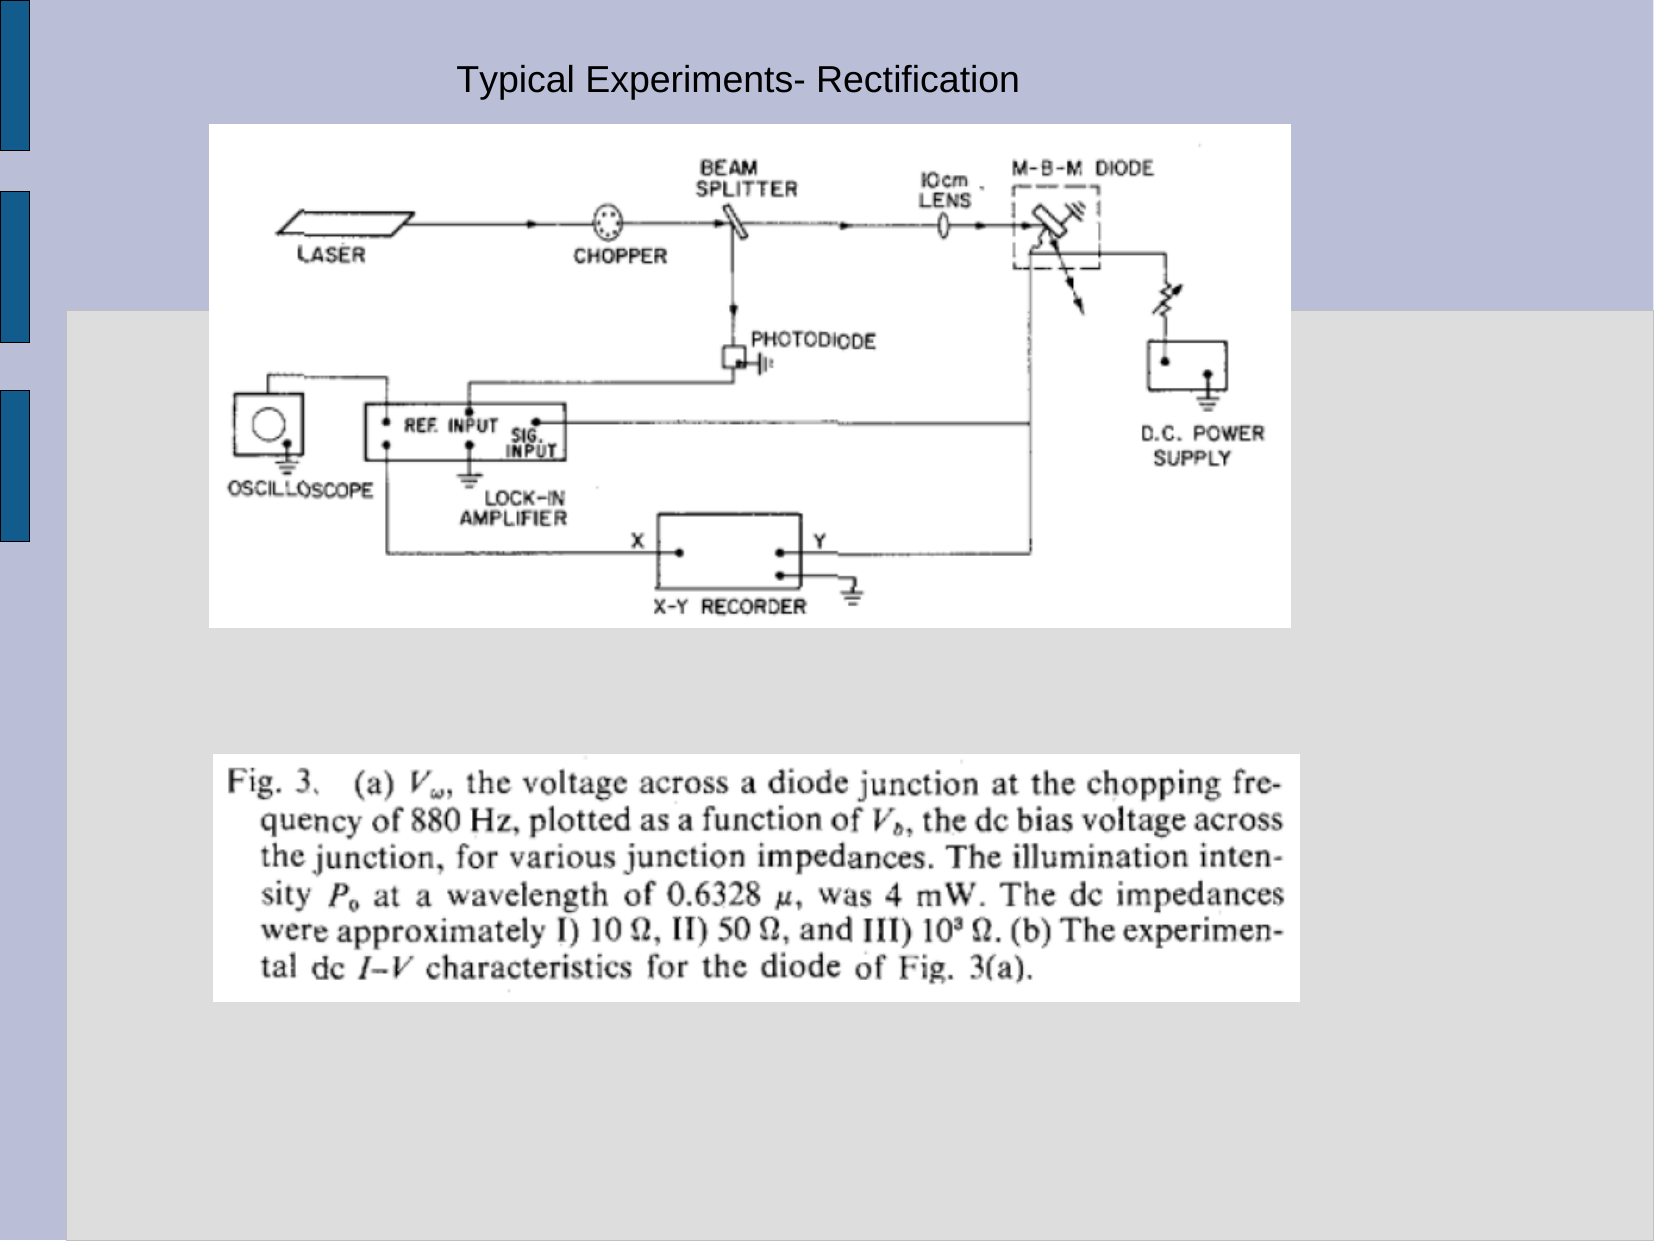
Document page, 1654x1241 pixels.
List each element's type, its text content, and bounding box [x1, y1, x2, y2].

picture [209, 124, 1291, 628]
text_box Typical Experiments- Rectification [441, 51, 1035, 109]
picture [213, 754, 1300, 1002]
